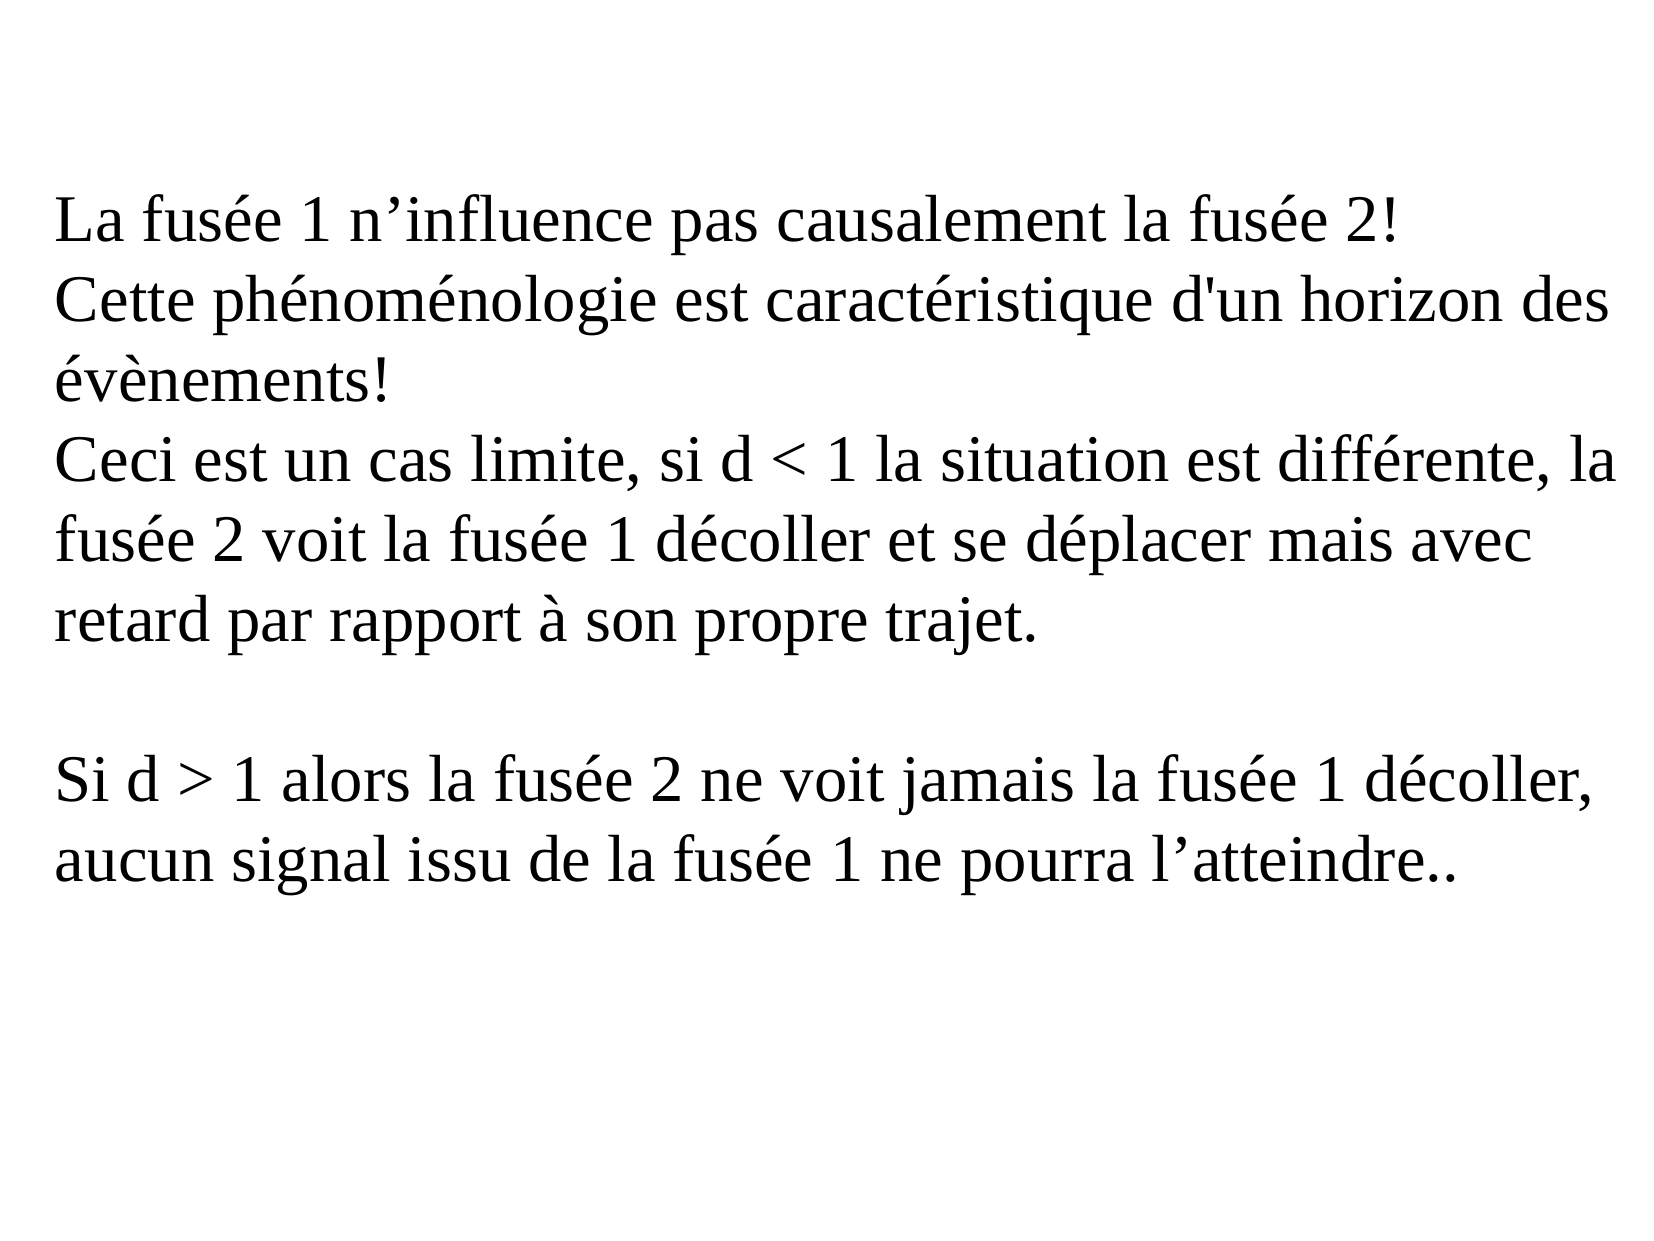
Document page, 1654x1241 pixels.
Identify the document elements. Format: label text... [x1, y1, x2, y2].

text_box La fusée 1 n’influence pas causalement la fusée 2! Cette phénoménologie est caractéristique d'un horizon des évènements! Ceci est un cas limite, si d < 1 la situation est différente, la fusée 2 voit la fusée 1 décoller et se déplacer mais avec retard par rapport à son propre trajet. Si d > 1 alors la fusée 2 ne voit jamais la fusée 1 décoller, aucun signal issu de la fusée 1 ne pourra l’atteindre.. [39, 167, 1654, 910]
